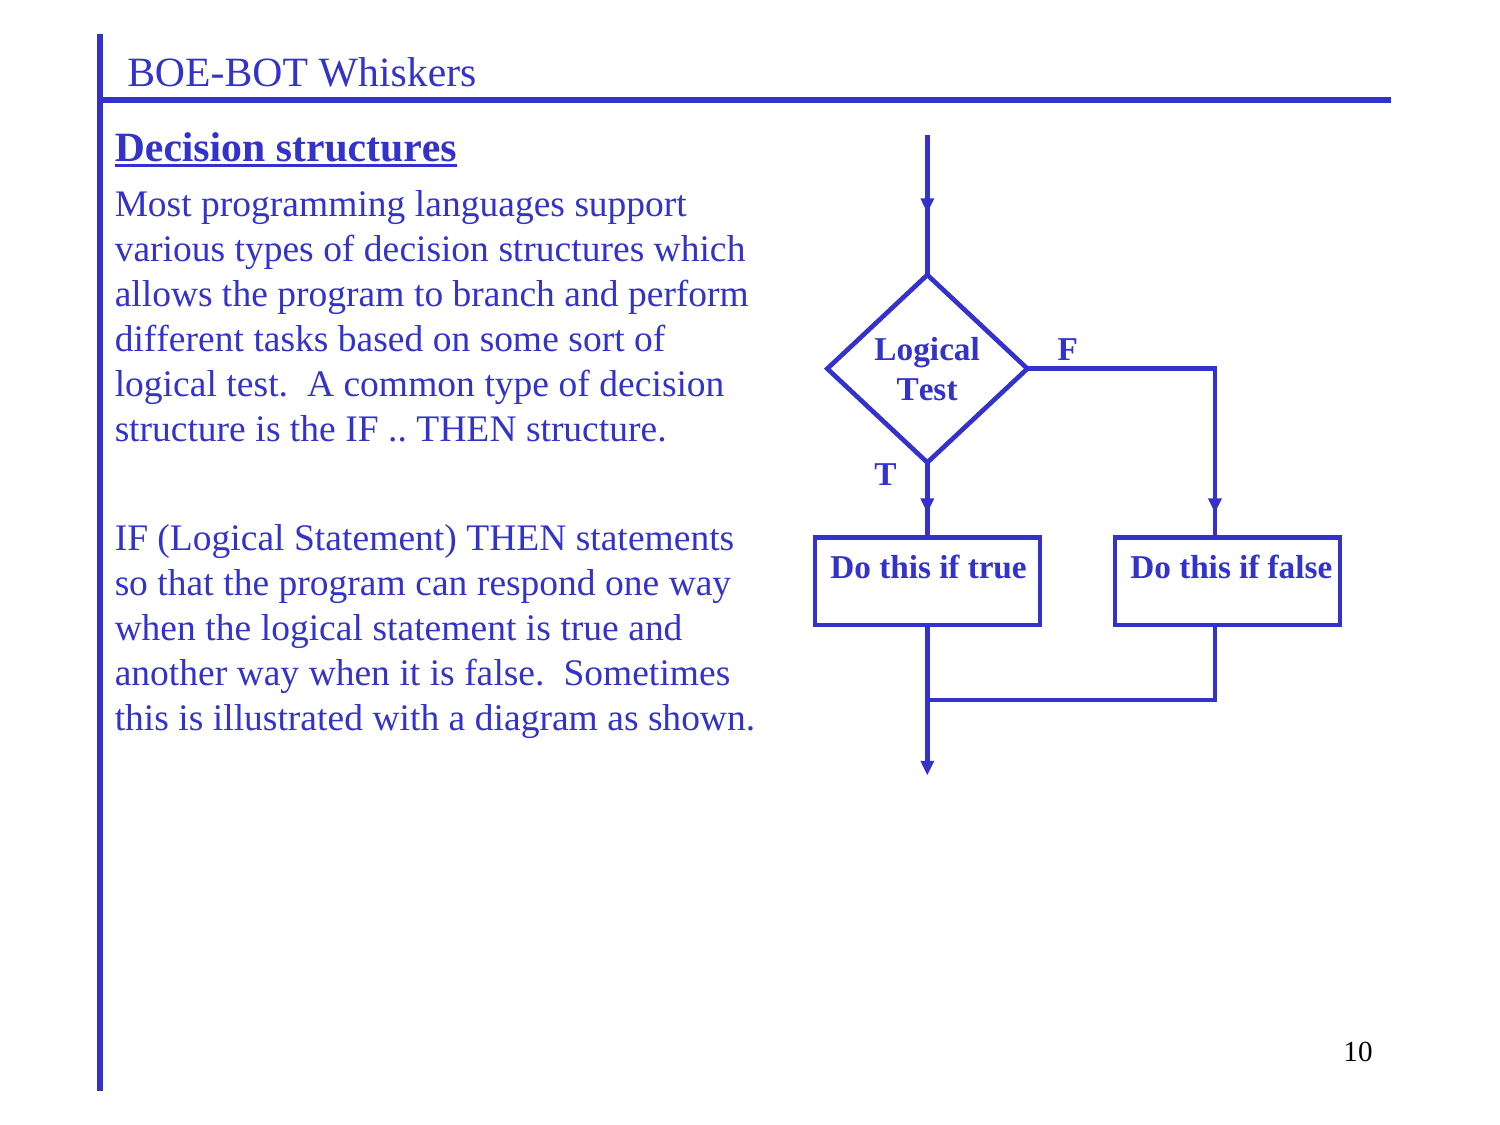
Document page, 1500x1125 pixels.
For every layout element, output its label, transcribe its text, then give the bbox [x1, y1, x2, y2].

text_box Do this if true [815, 537, 1042, 593]
text_box Do this if false [1115, 537, 1348, 593]
text_box F [1042, 319, 1093, 376]
text_box T [859, 444, 912, 501]
text_box Decision structures Most programming languages support various types of decision structures which allows the program to branch and perform different tasks based on some sort of logical test. A common type of decision structure is the IF .. THEN structure. IF (Logical Statement) THEN statements so that the program can respond one way when the logical statement is true and another way when it is false. Sometimes this is illustrated with a diagram as shown. [99, 112, 775, 813]
text_box Logical Test [859, 319, 996, 416]
text_box <number> [1074, 1025, 1388, 1101]
text_box BOE-BOT Whiskers [112, 37, 1450, 88]
